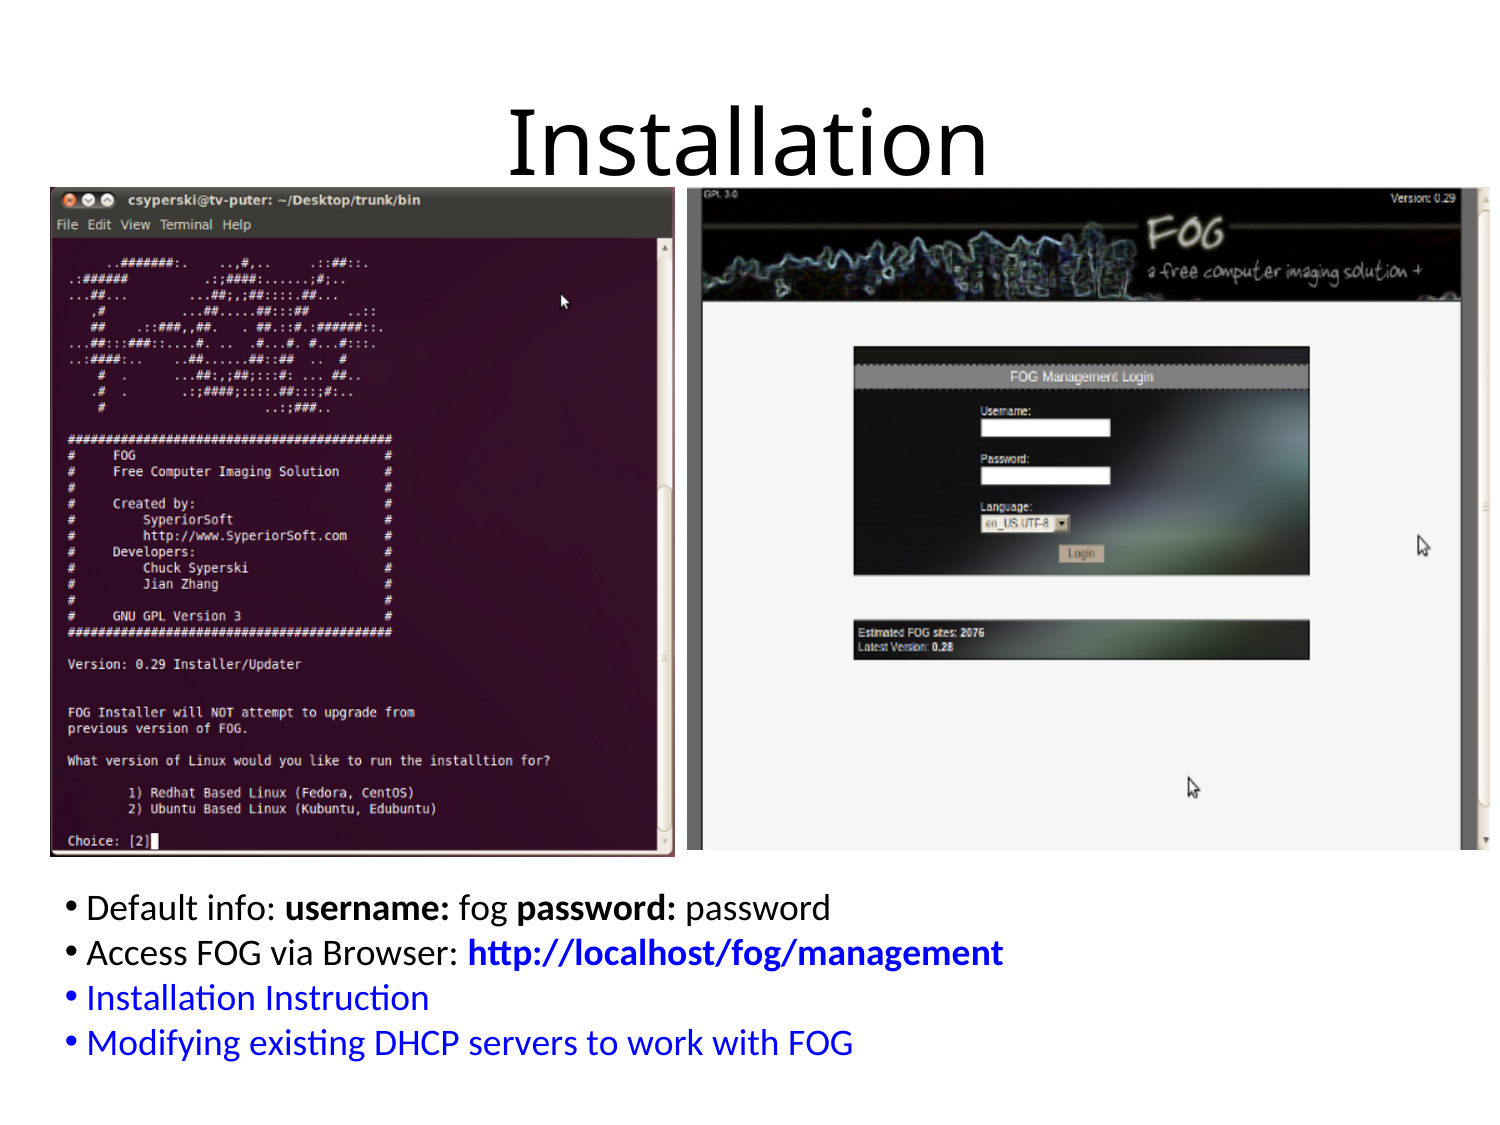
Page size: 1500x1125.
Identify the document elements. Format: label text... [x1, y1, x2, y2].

title Installation [75, 45, 1426, 233]
text_box [50, 187, 676, 857]
table_header Default info: username: fog password: password Access FOG via Browser: http://localhost/fog/management Installation Instruction Modifying existing DHCP servers to work with FOG [50, 875, 1175, 1073]
text_box [687, 187, 1490, 851]
